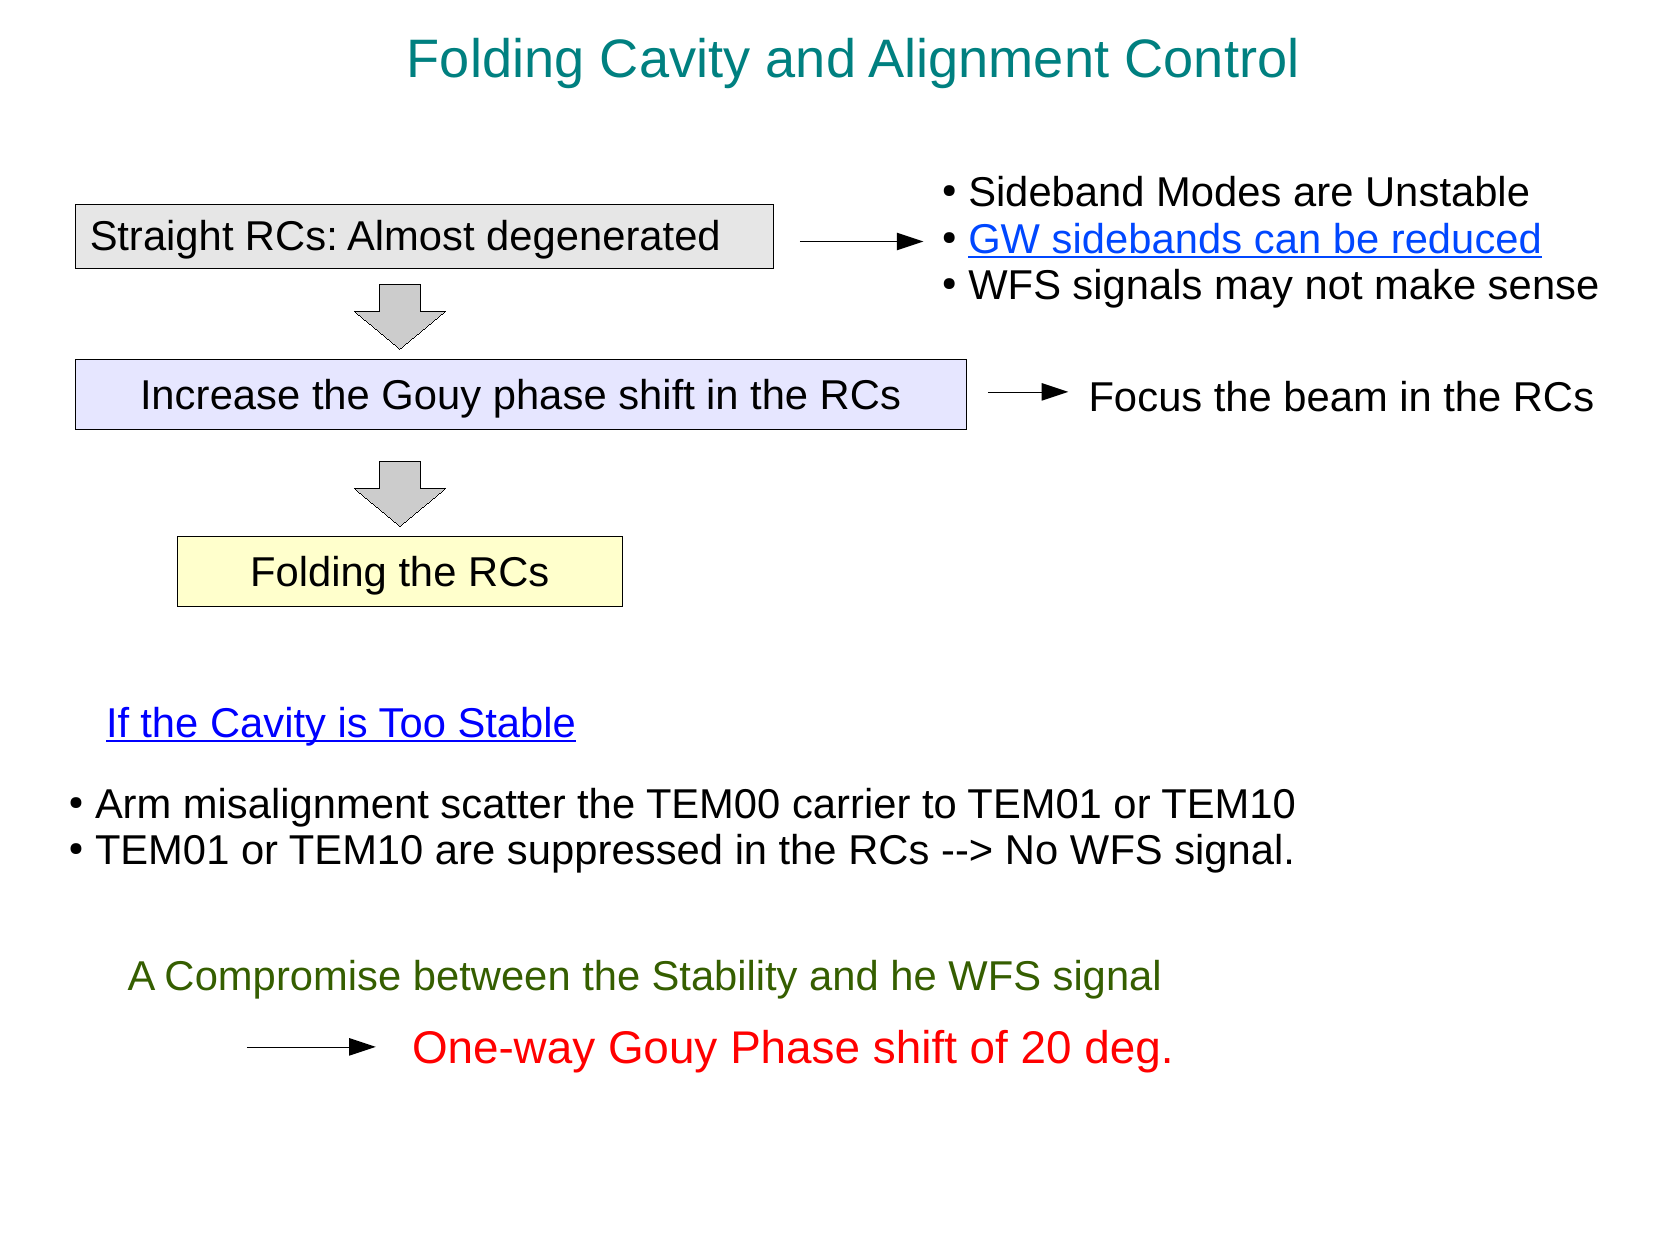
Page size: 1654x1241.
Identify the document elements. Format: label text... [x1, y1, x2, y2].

text_box Increase the Gouy phase shift in the RCs [75, 359, 967, 430]
text_box [354, 284, 446, 350]
text_box Folding Cavity and Alignment Control [392, 21, 1316, 97]
text_box Arm misalignment scatter the TEM00 carrier to TEM01 or TEM10 TEM01 or TEM10 are suppressed in the RCs --> No WFS signal. [53, 773, 1322, 881]
text_box Straight RCs: Almost degenerated [75, 204, 774, 269]
text_box A Compromise between the Stability and he WFS signal [112, 944, 1178, 1007]
text_box If the Cavity is Too Stable [91, 692, 591, 754]
text_box Focus the beam in the RCs [1073, 366, 1610, 428]
text_box One-way Gouy Phase shift of 20 deg. [397, 1014, 1189, 1081]
text_box [354, 461, 446, 527]
text_box Folding the RCs [177, 536, 623, 607]
text_box Sideband Modes are Unstable GW sidebands can be reduced WFS signals may not make sense [927, 161, 1627, 316]
